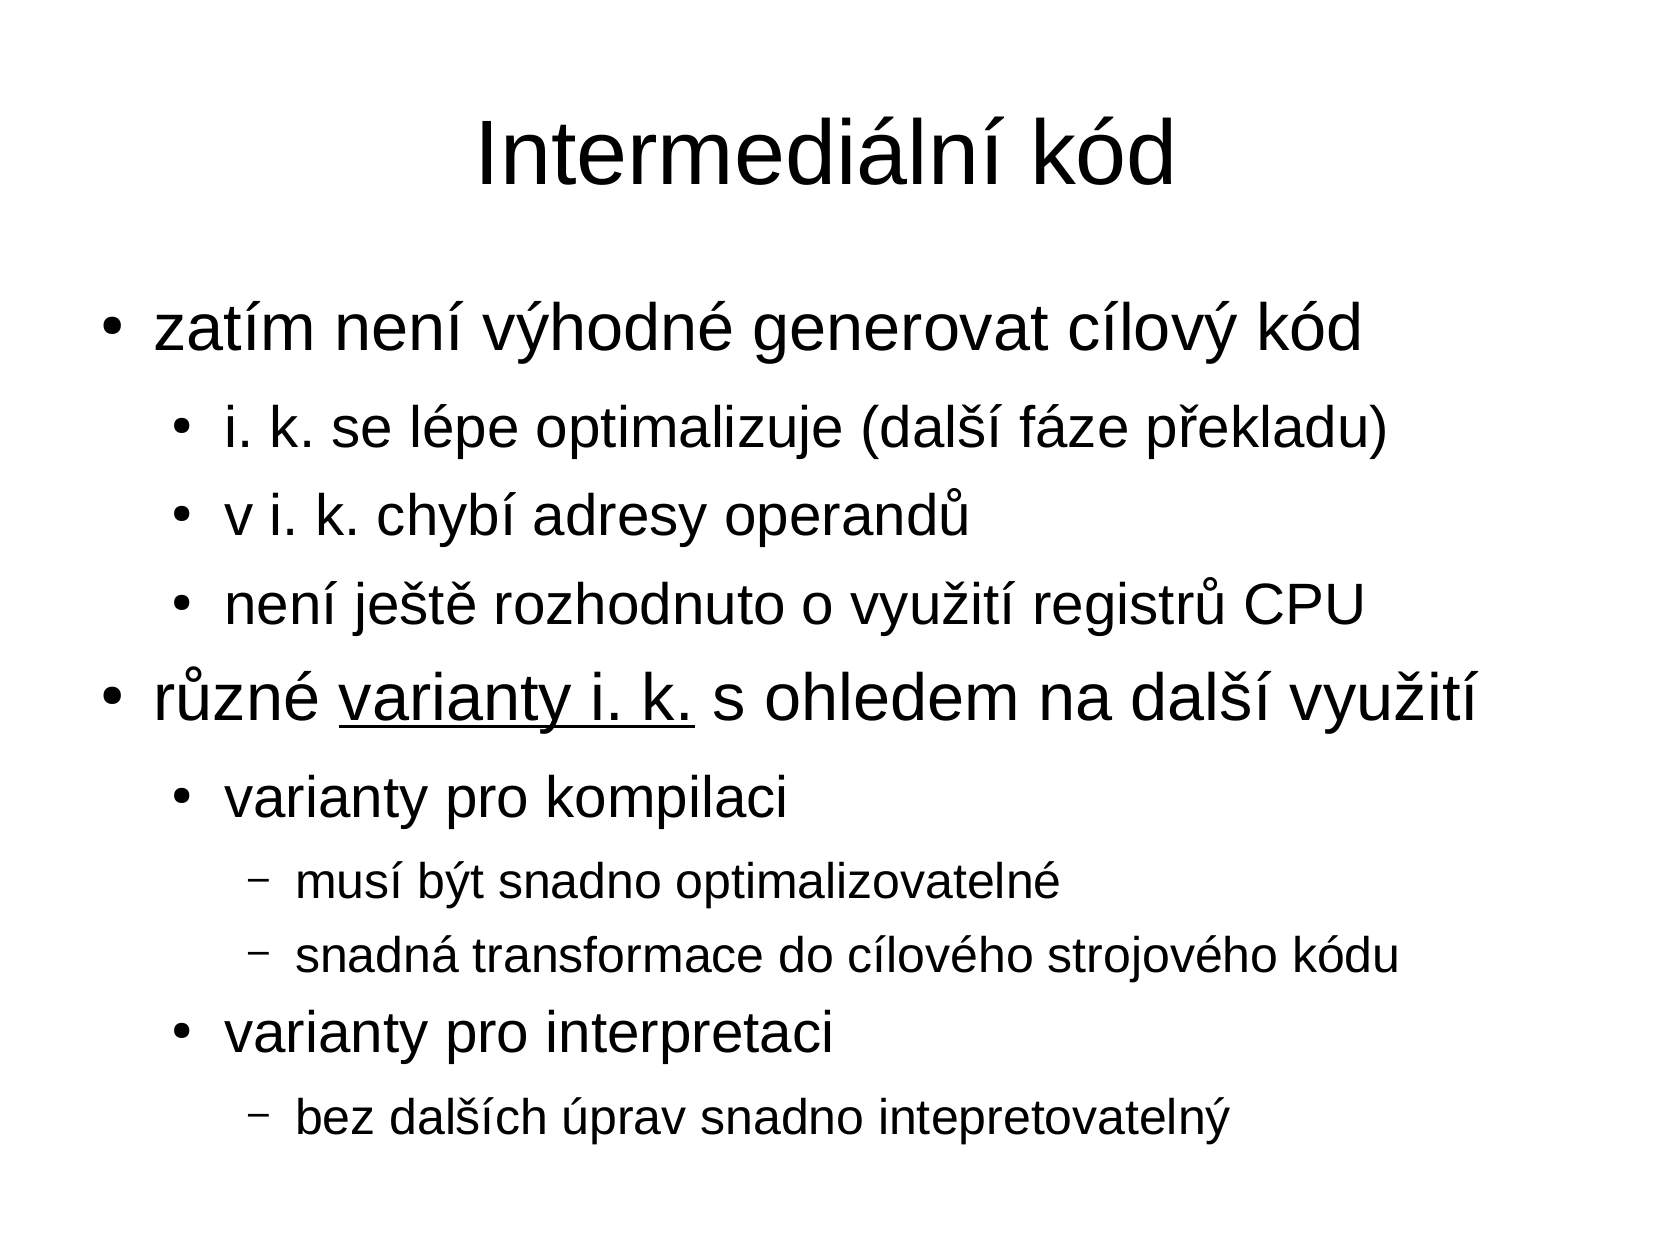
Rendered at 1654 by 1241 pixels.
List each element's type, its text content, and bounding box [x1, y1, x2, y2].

title Intermediální kód [82, 56, 1571, 250]
list zatím není výhodné generovat cílový kód i. k. se lépe optimalizuje (další fáze překladu) v i. k. chybí adresy operandů není ještě rozhodnuto o využití registrů CPU různé varianty i. k. s ohledem na další využití varianty pro kompilaci musí být snadno optimalizovatelné snadná transformace do cílového strojového kódu varianty pro interpretaci bez dalších úprav snadno intepretovatelný [82, 290, 1571, 1145]
